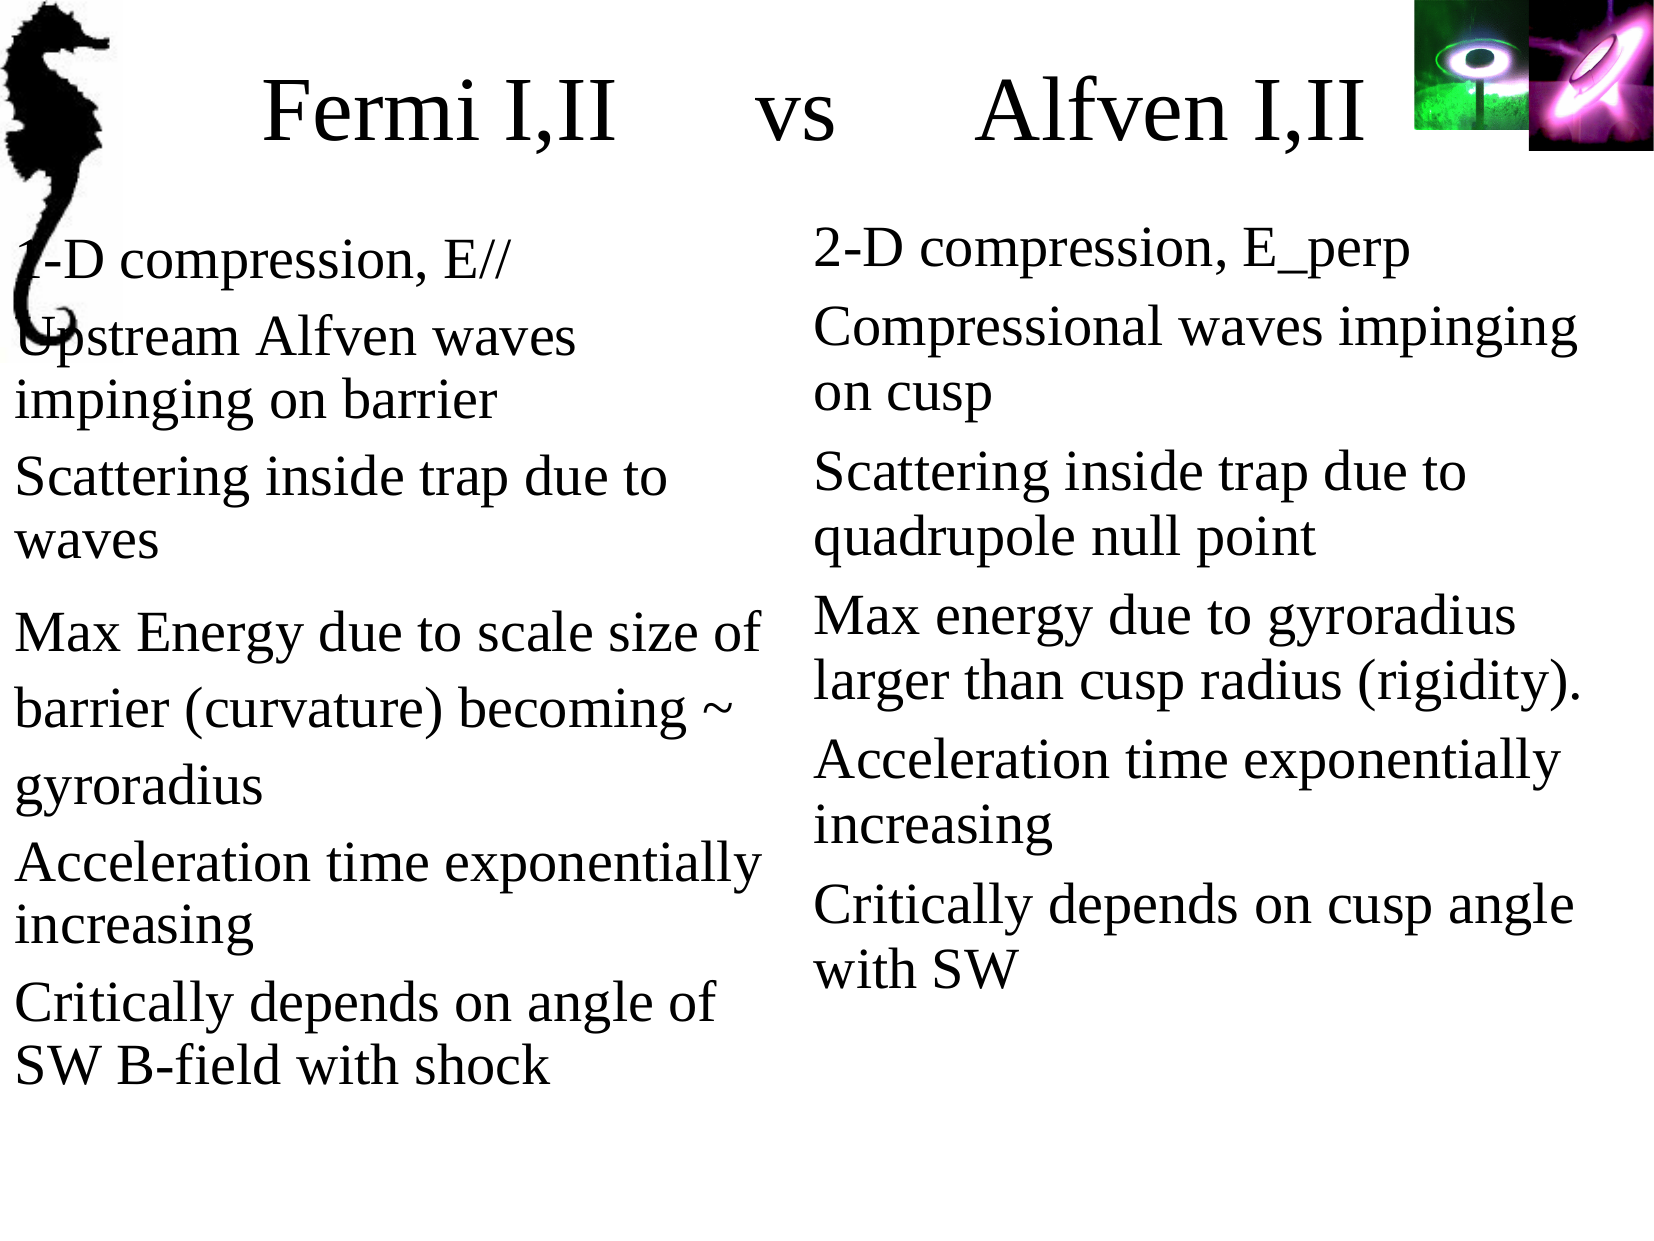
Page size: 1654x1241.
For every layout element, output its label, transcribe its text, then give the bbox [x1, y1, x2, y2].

list 2-D compression, E_perp Compressional waves impinging on cusp Scattering inside trap due to quadrupole null point Max energy due to gyroradius larger than cusp radius (rigidity). Acceleration time exponentially increasing Critically depends on cusp angle with SW [799, 206, 1654, 1241]
list 1-D compression, E// Upstream Alfven waves impinging on barrier Scattering inside trap due to waves Max Energy due to scale size of barrier (curvature) becoming ~ gyroradius Acceleration time exponentially increasing Critically depends on angle of SW B-field with shock [0, 220, 799, 1241]
title Fermi I,II vs Alfven I,II [0, 0, 1654, 220]
